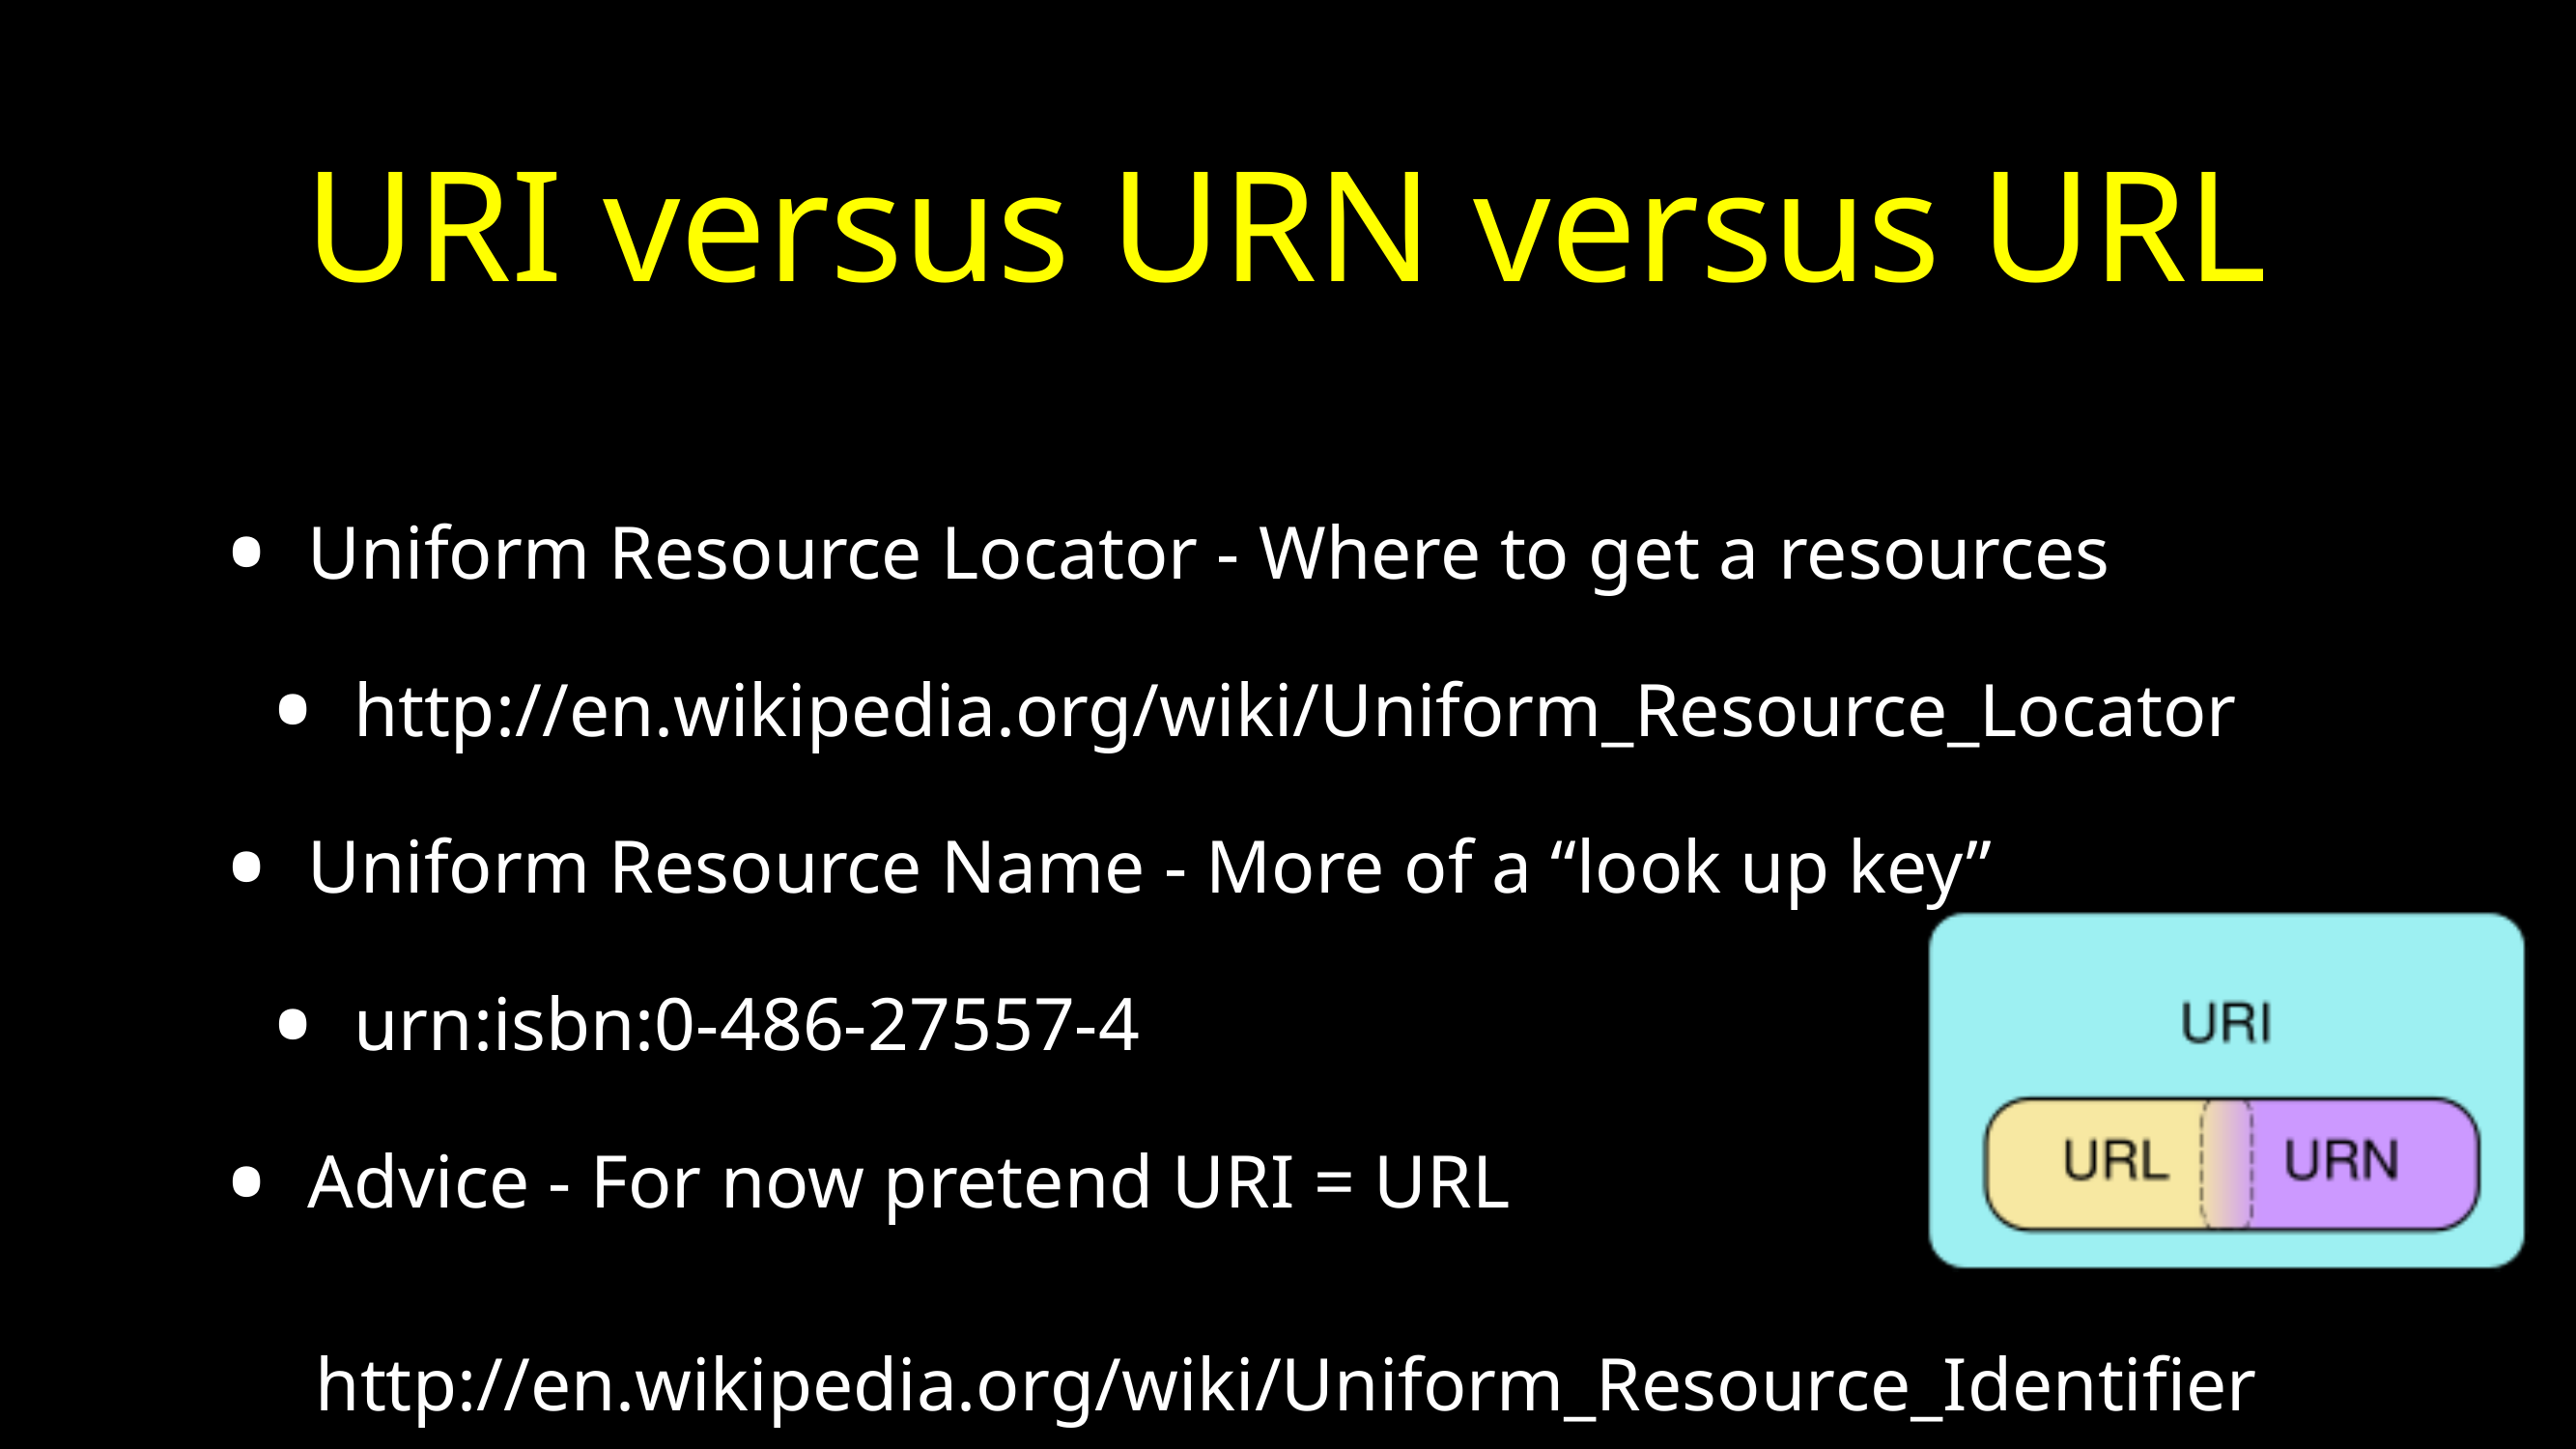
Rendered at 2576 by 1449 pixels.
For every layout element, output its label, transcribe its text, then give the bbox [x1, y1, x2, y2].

list Uniform Resource Locator - Where to get a resources http://en.wikipedia.org/wiki/Uniform_Resource_Locator Uniform Resource Name - More of a “look up key” urn:isbn:0-486-27557-4 Advice - For now pretend URI = URL [183, 412, 2392, 1317]
title URI versus URN versus URL [183, 38, 2392, 403]
text_box http://en.wikipedia.org/wiki/Uniform_Resource_Identifier [315, 1338, 2258, 1426]
picture [1927, 911, 2529, 1272]
